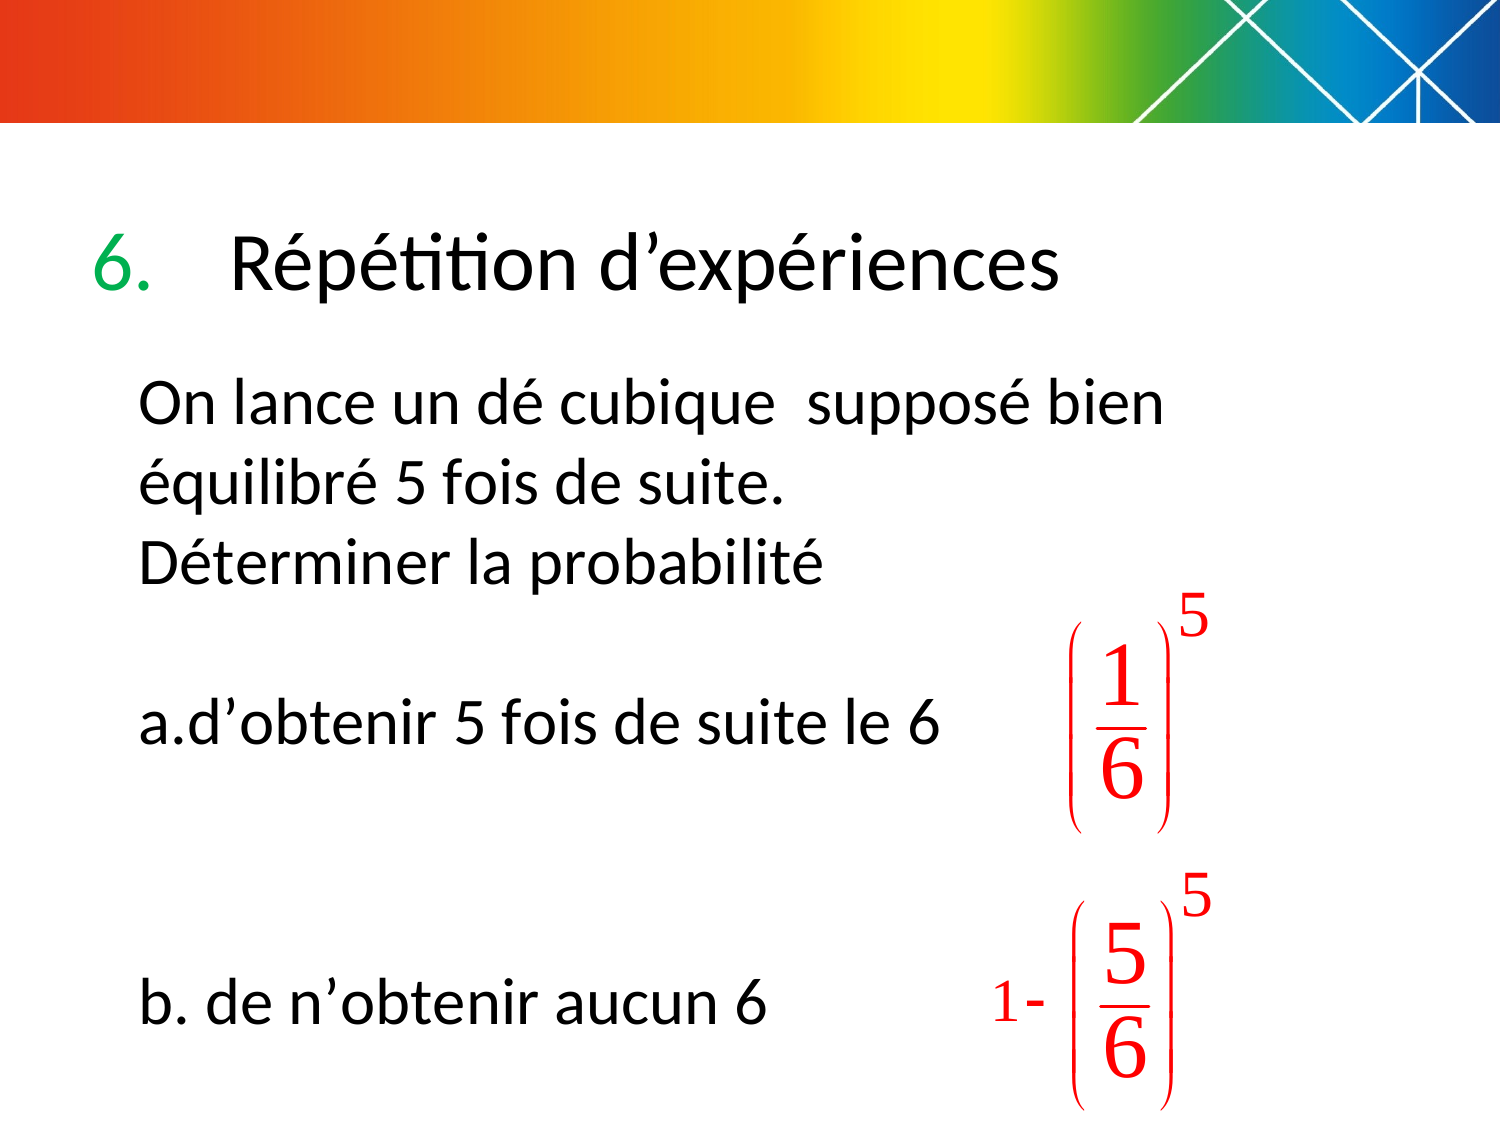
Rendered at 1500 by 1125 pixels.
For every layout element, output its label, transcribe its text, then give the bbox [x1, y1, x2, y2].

text_box On lance un dé cubique supposé bien équilibré 5 fois de suite. Déterminer la probabilité d’obtenir 5 fois de suite le 6 b. de n’obtenir aucun 6 [123, 350, 1412, 1125]
title Répétition d’expériences [76, 163, 1500, 351]
picture [0, 0, 1359, 123]
picture [1340, 0, 1500, 123]
chart [987, 858, 1223, 1124]
chart [1057, 580, 1221, 846]
